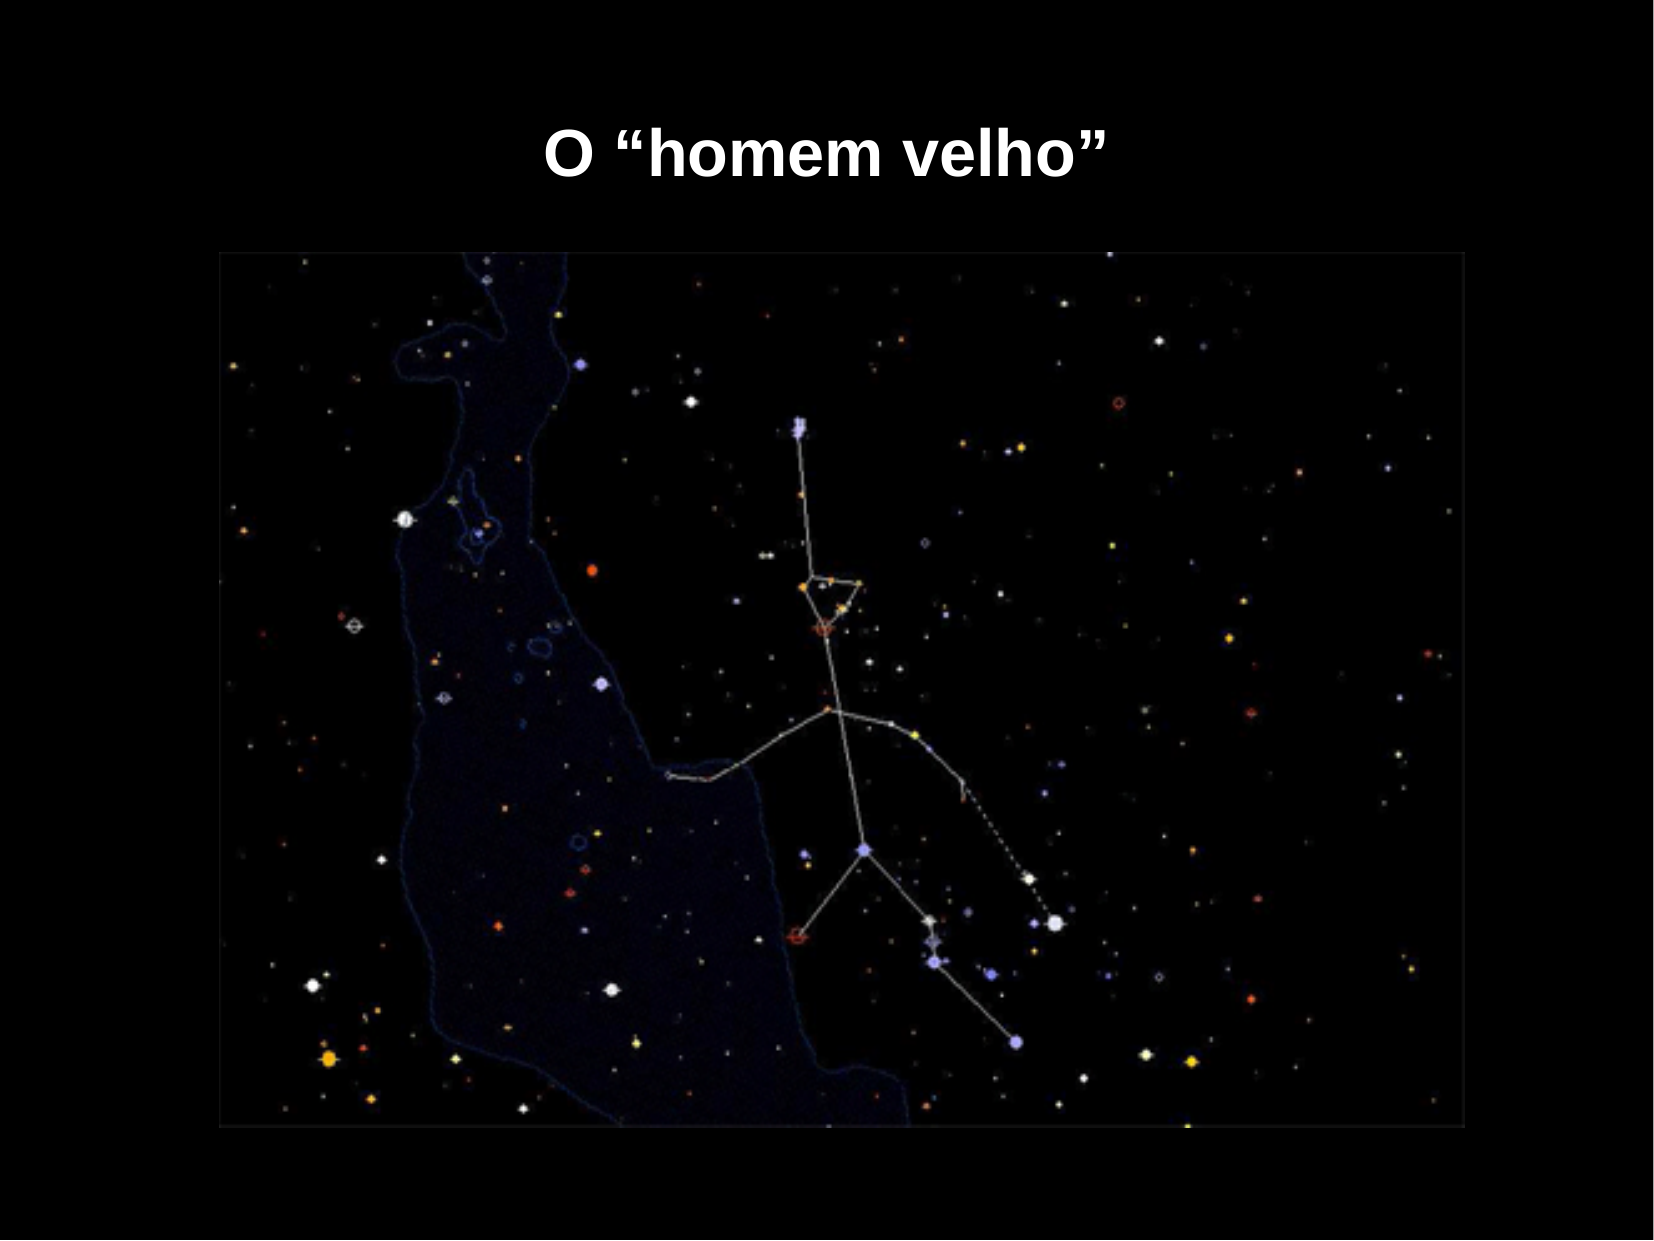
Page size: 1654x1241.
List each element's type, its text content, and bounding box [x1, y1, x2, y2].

picture [219, 252, 1465, 1128]
title O “homem velho” [82, 49, 1571, 257]
